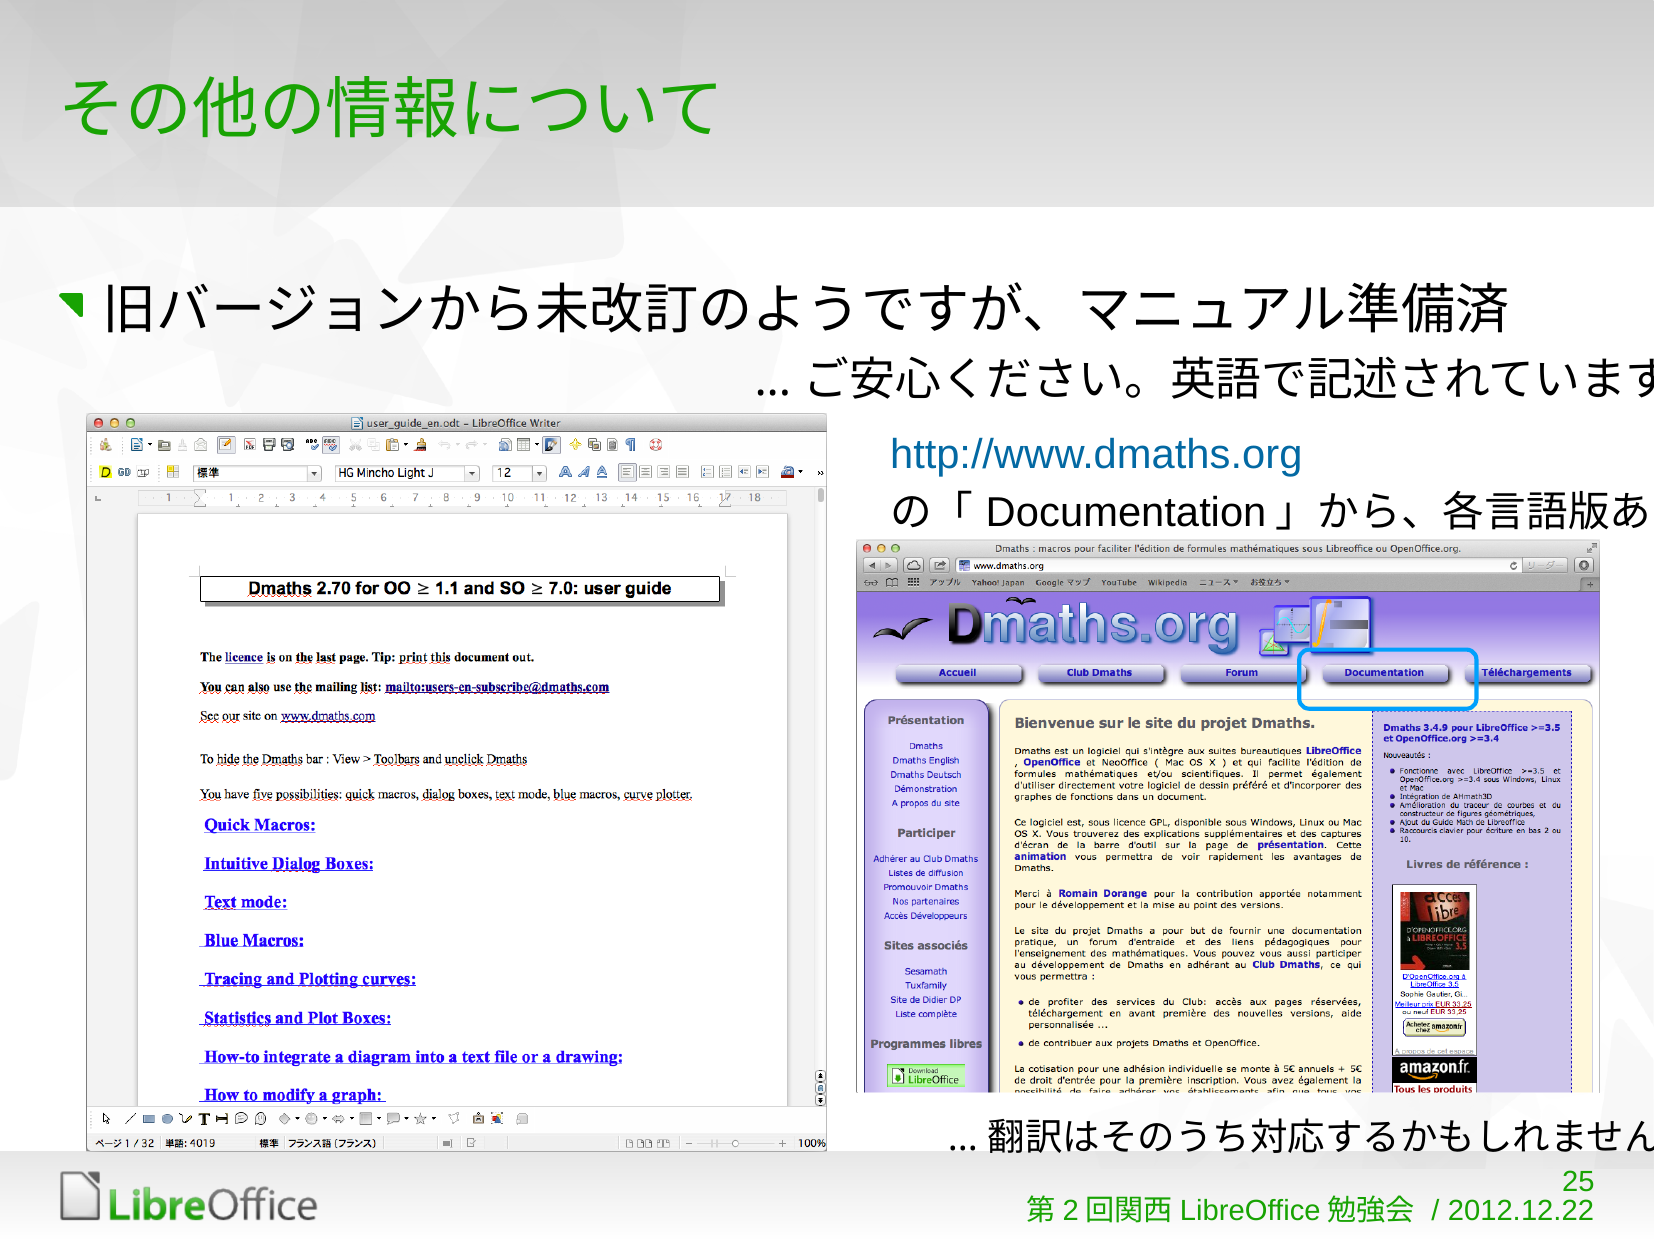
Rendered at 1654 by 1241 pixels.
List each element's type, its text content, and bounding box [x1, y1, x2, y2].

list 旧バージョンから未改訂のようですが、マニュアル準備済 [59, 265, 1595, 325]
picture [856, 538, 1654, 1169]
text_box ...ご安心ください。英語で記述されています [739, 335, 1595, 396]
title その他の情報について [59, 29, 1595, 178]
picture [0, 0, 827, 1240]
text_box ...翻訳はそのうち対応するかもしれません [933, 1099, 1616, 1152]
text_box http://www.dmaths.org の「Documentation」から、各言語版あり [875, 423, 1625, 532]
